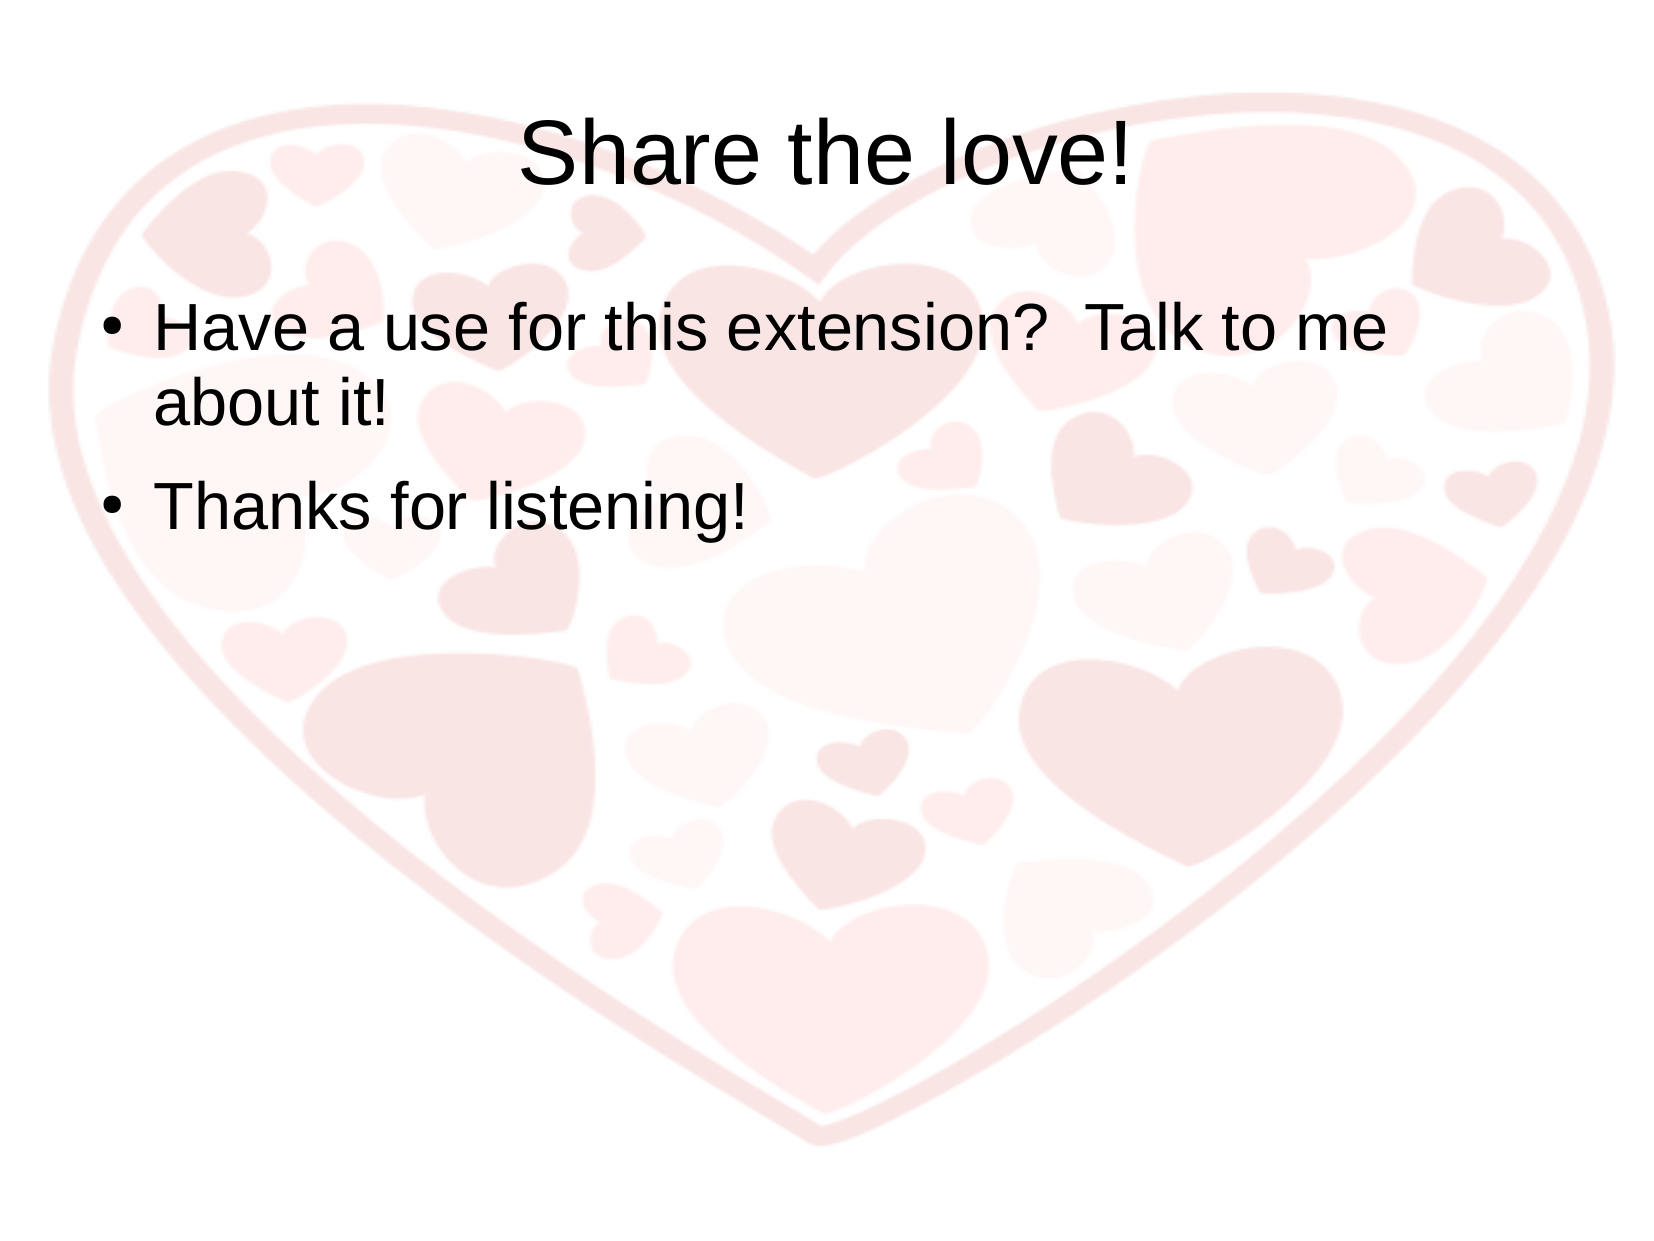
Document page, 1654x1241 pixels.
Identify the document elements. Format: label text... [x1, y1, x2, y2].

list Have a use for this extension? Talk to me about it! Thanks for listening! [82, 290, 1571, 1010]
title Share the love! [82, 49, 1571, 257]
